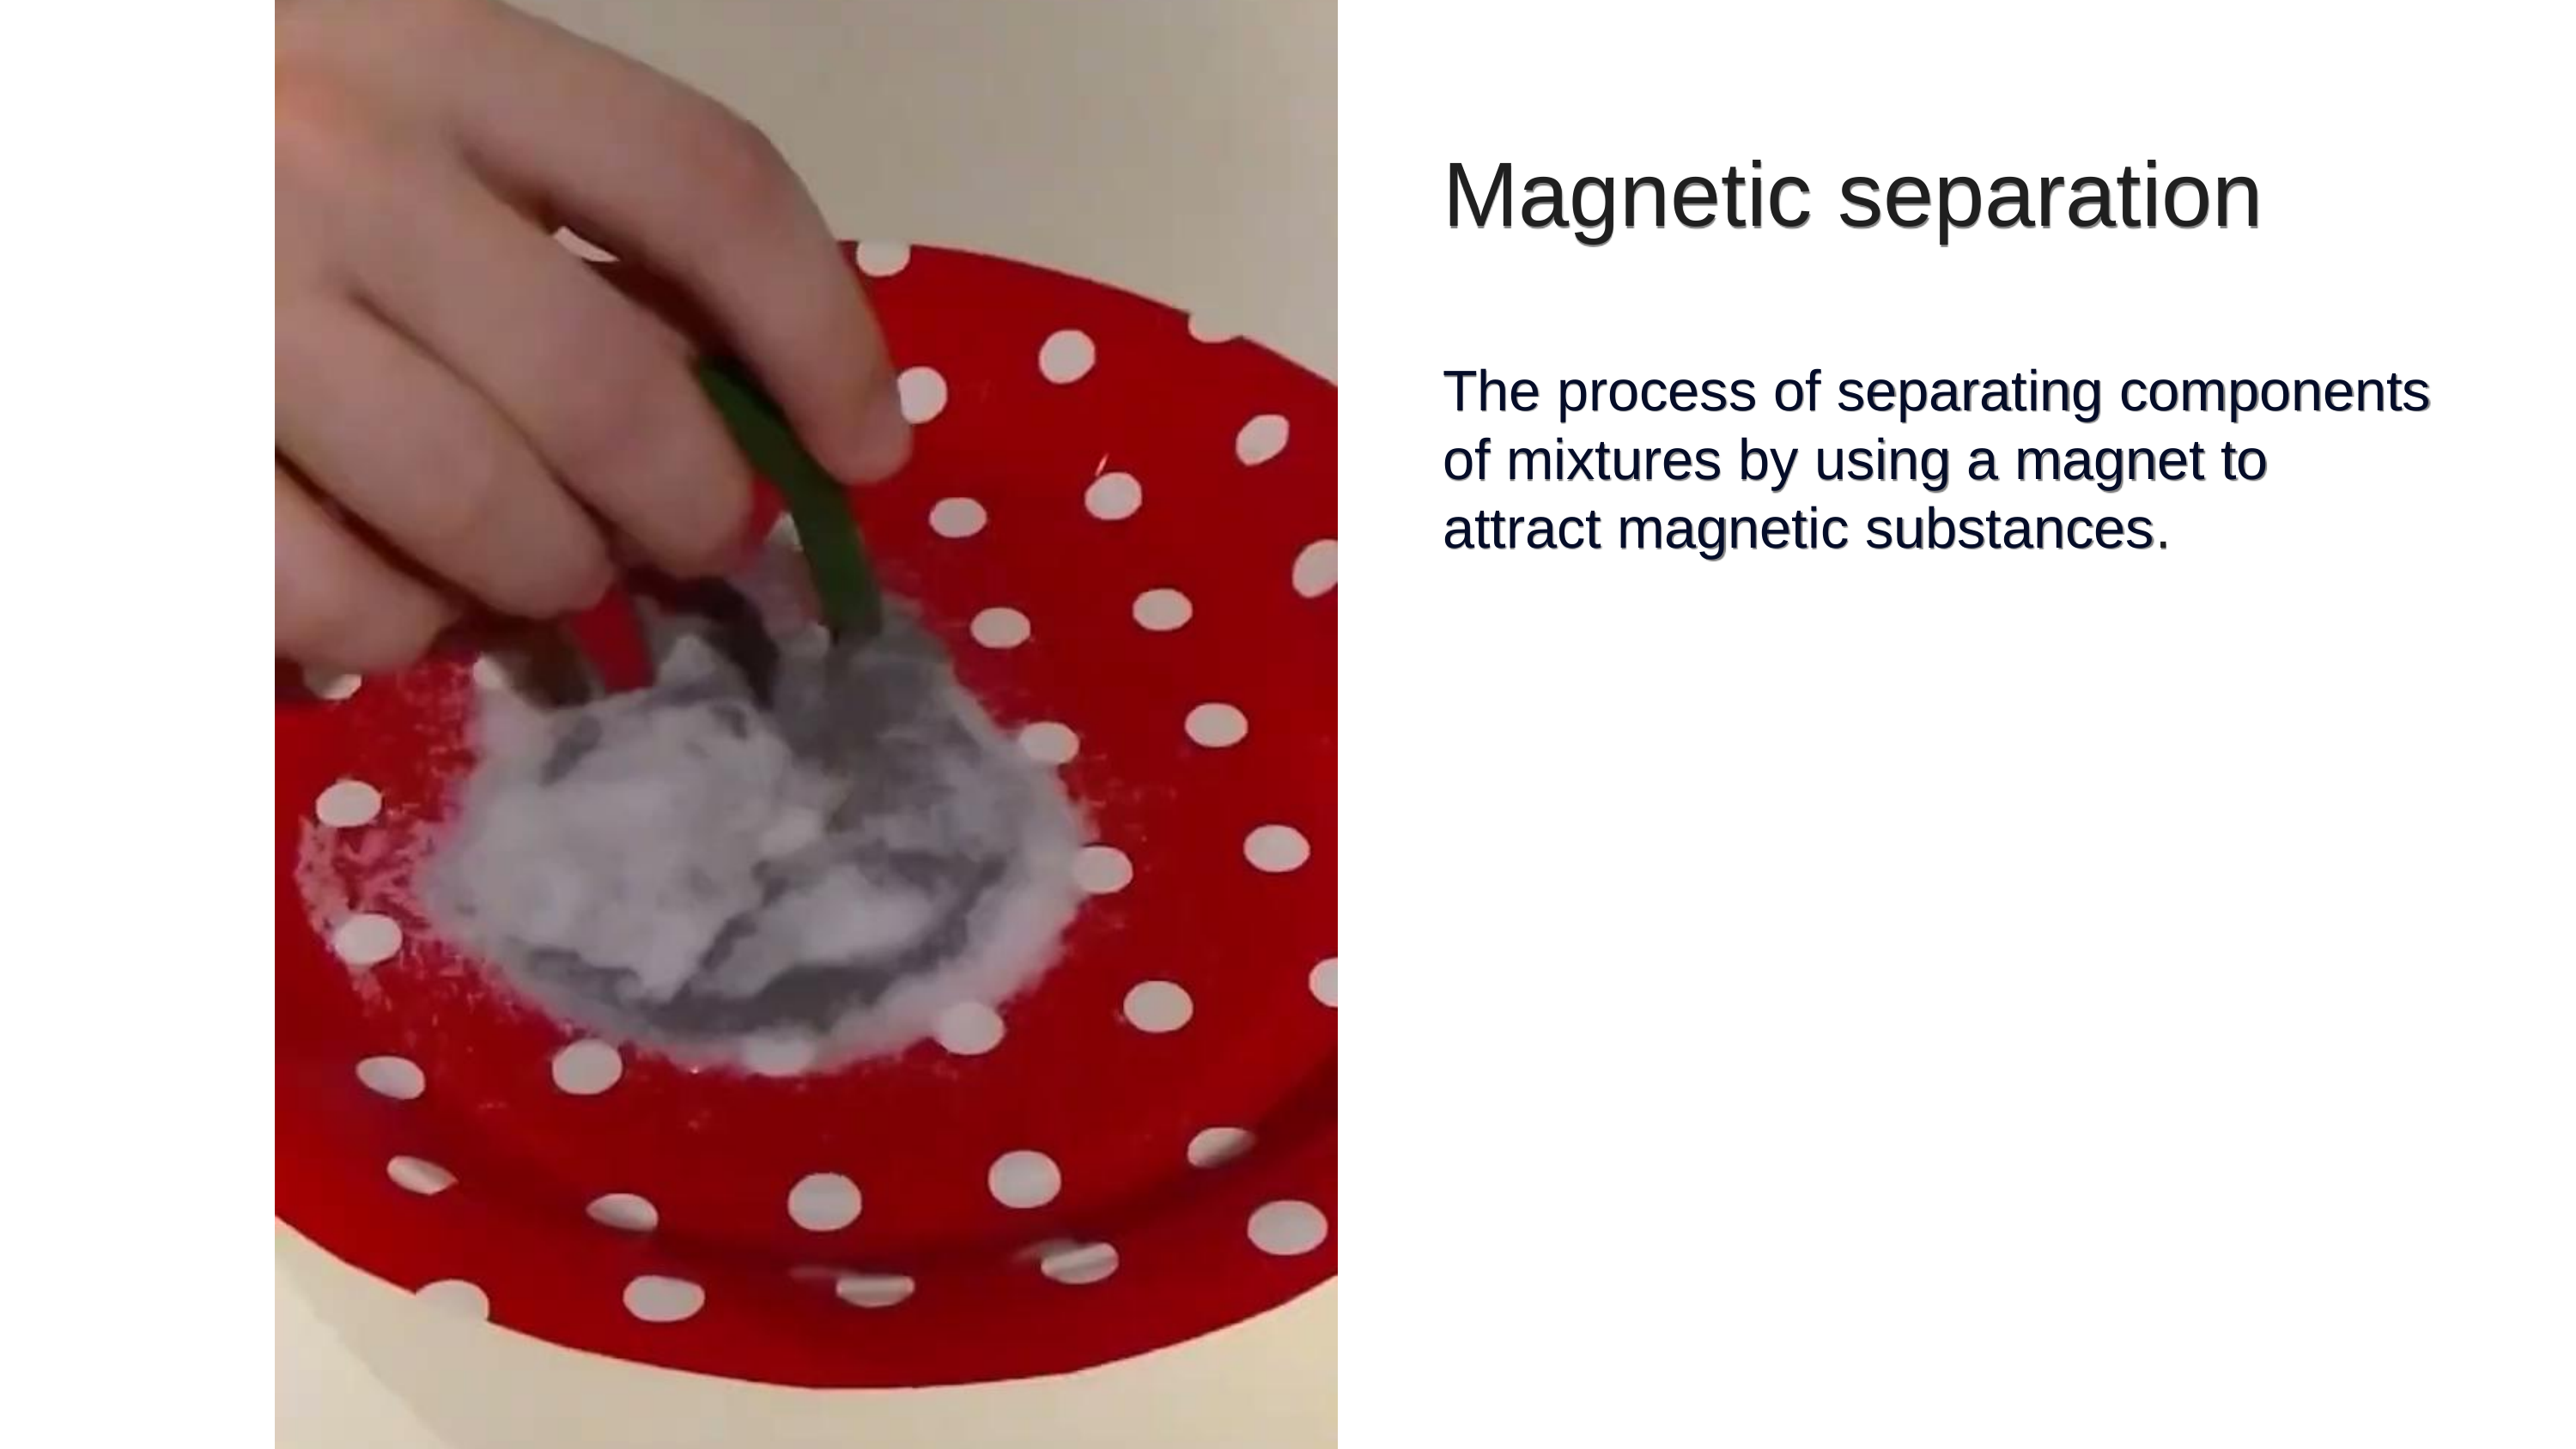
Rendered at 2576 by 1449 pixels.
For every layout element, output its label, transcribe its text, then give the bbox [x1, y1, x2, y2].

picture [275, 0, 1338, 1449]
text_box Magnetic separation The process of separating components of mixtures by using a magnet to attract magnetic substances. [1430, 122, 2447, 304]
